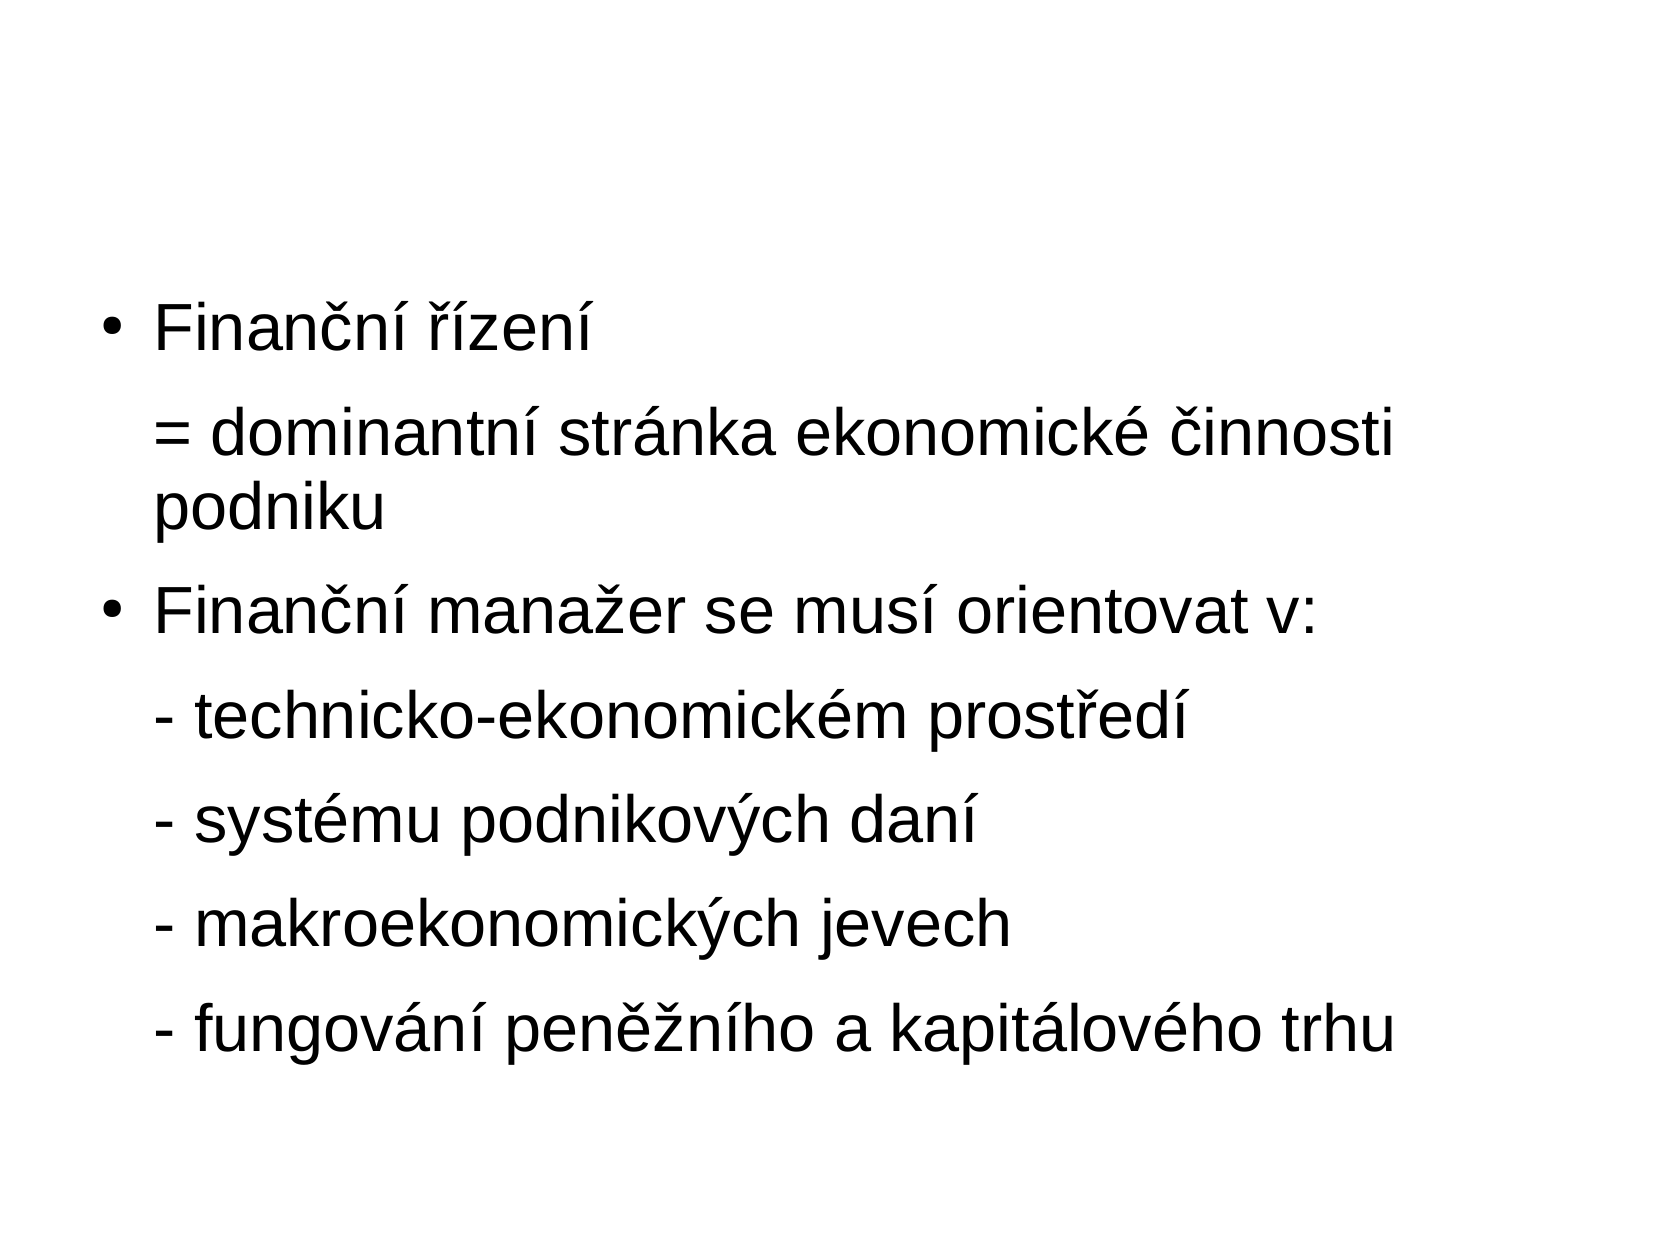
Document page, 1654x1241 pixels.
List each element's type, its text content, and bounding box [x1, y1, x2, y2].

list Finanční řízení = dominantní stránka ekonomické činnosti podniku Finanční manažer se musí orientovat v: - technicko-ekonomickém prostředí - systému podnikových daní - makroekonomických jevech - fungování peněžního a kapitálového trhu [82, 290, 1571, 1170]
